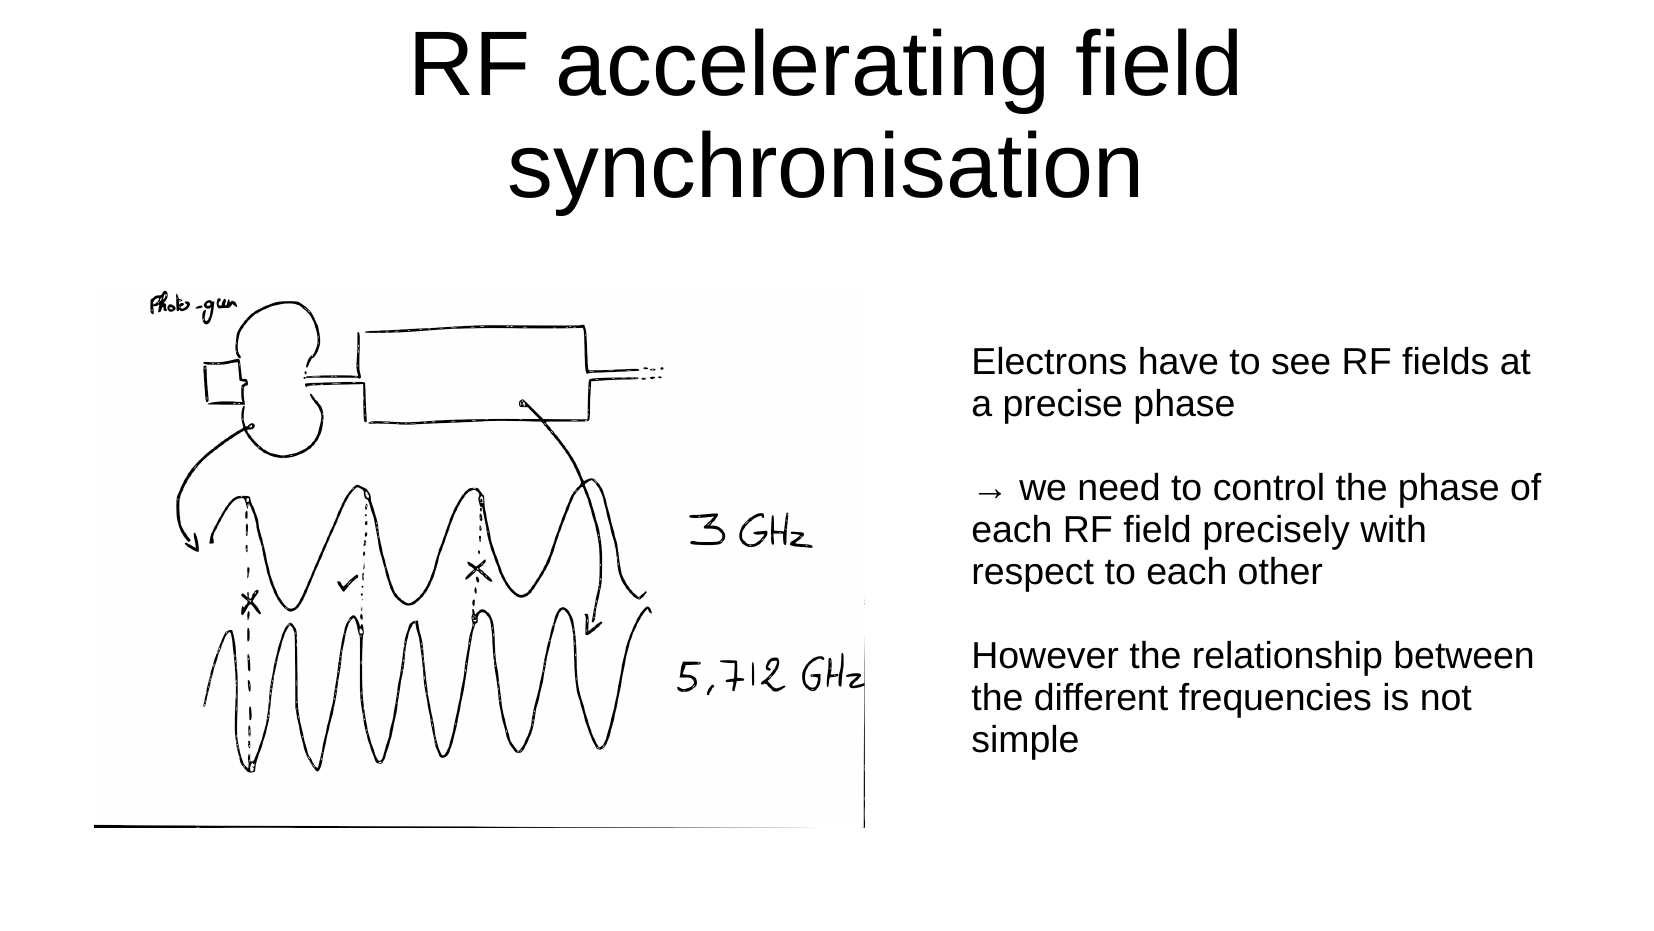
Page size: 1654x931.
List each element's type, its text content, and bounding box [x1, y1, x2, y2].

text_box Electrons have to see RF fields at a precise phase → we need to control the phase of each RF field precisely with respect to each other However the relationship between the different frequencies is not simple [956, 333, 1560, 768]
title RF accelerating field synchronisation [82, 12, 1571, 218]
picture [94, 283, 865, 828]
